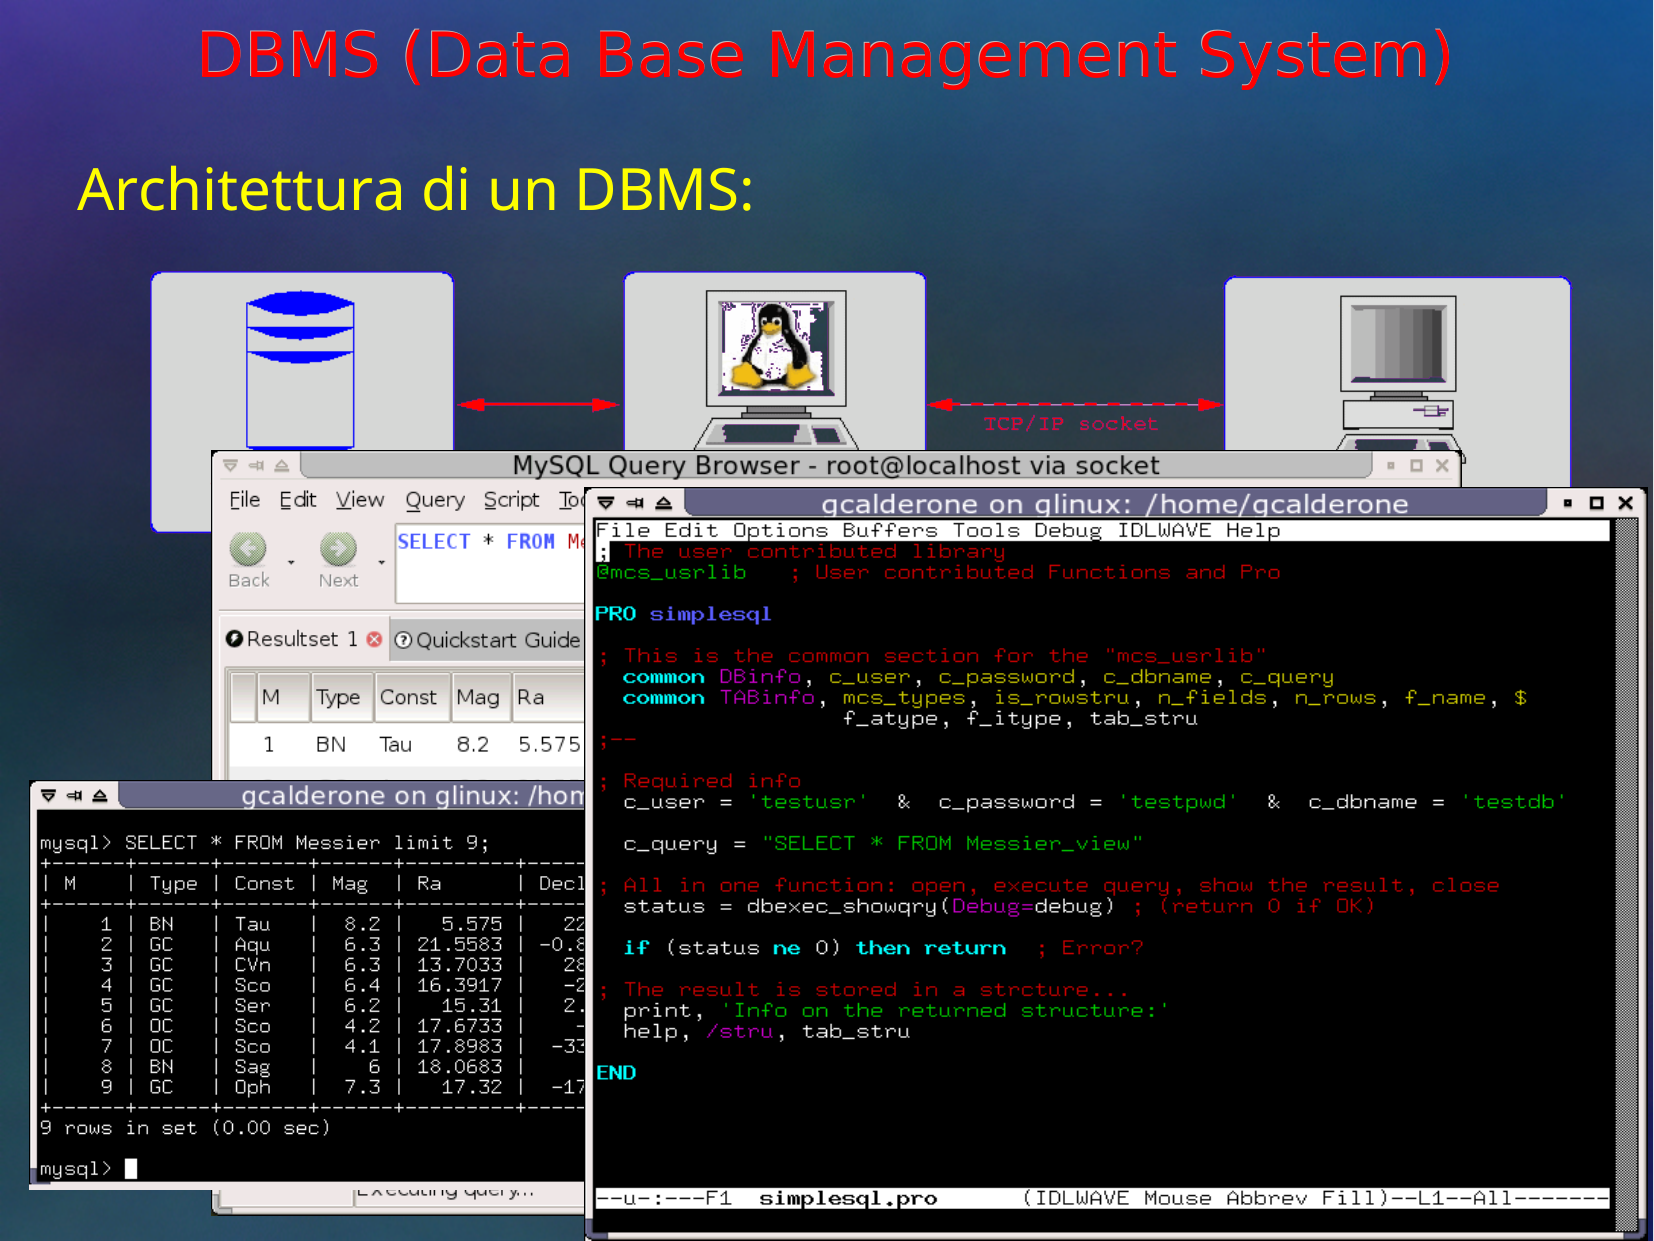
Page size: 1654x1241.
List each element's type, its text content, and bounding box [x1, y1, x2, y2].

text_box Architettura di un DBMS: [41, 148, 897, 234]
picture [0, 0, 1654, 1241]
